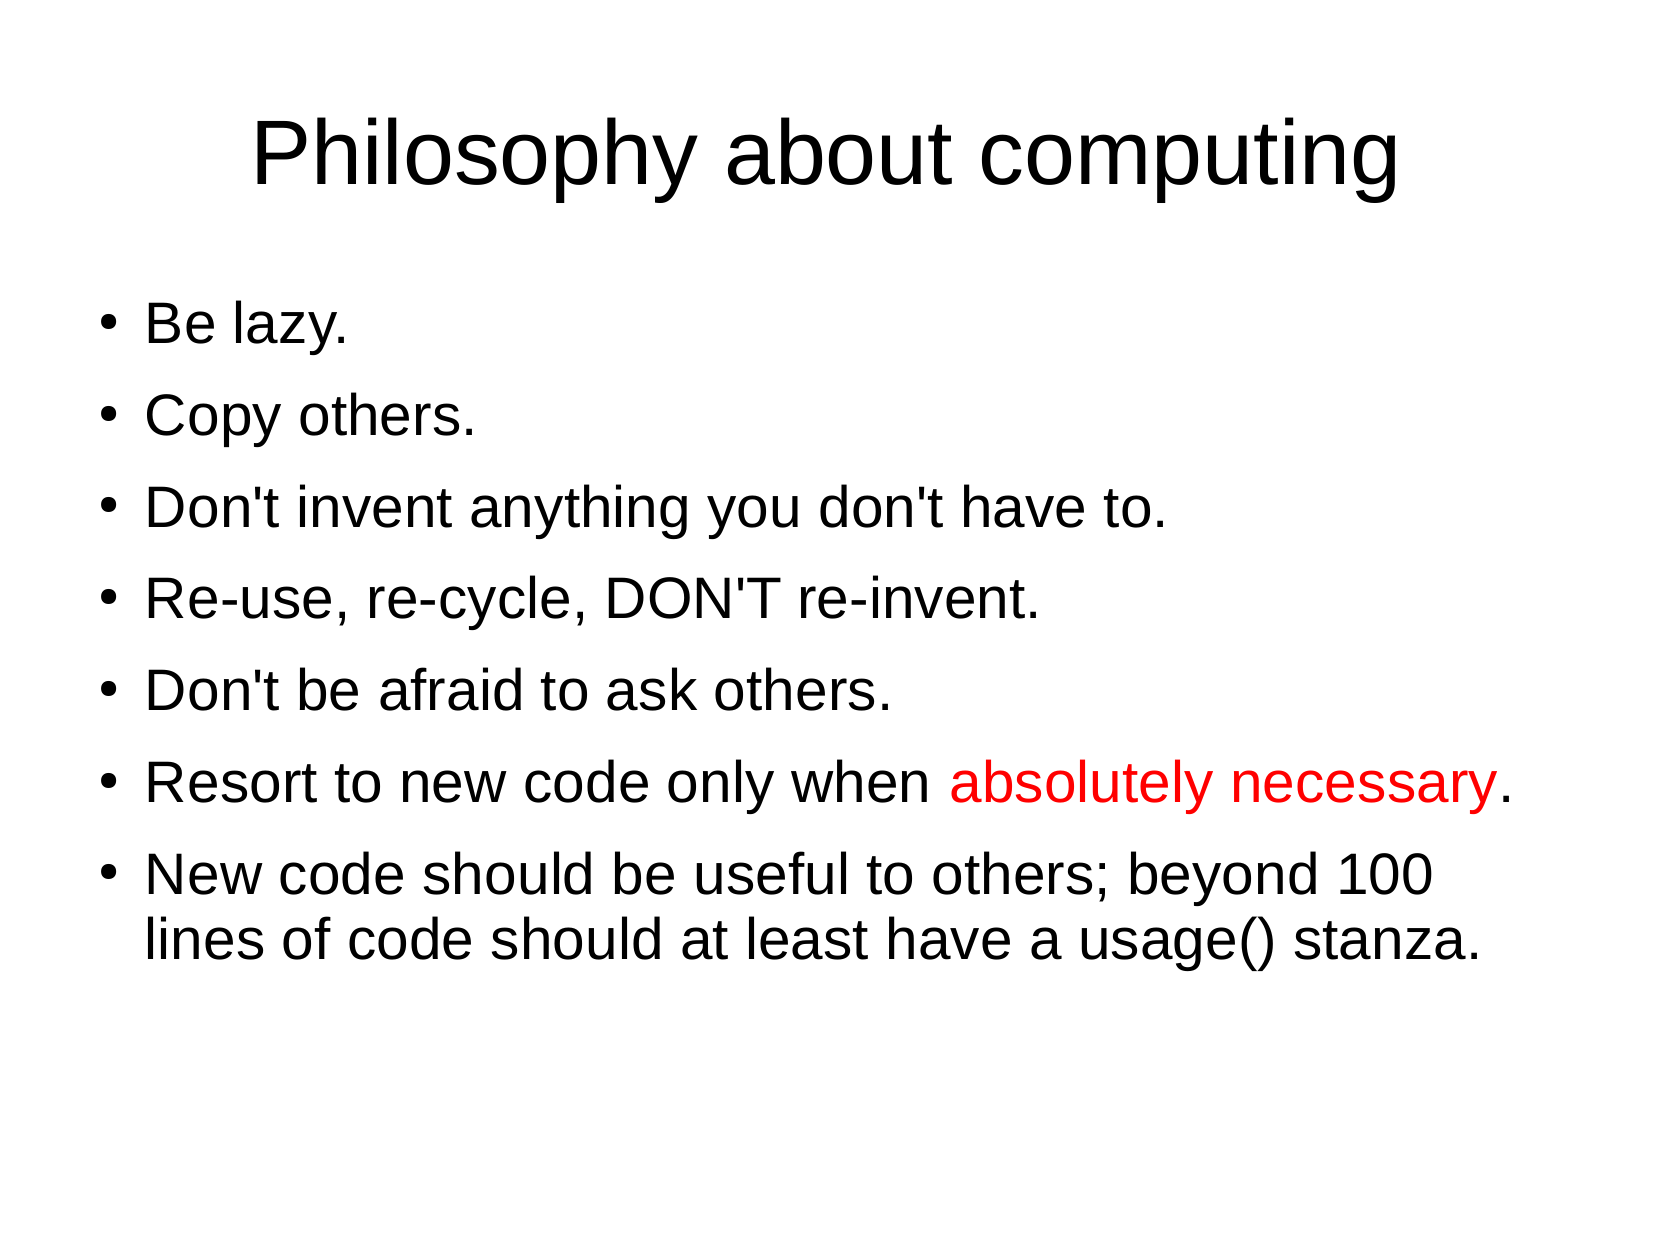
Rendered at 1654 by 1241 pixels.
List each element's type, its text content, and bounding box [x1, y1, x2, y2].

list Be lazy. Copy others. Don't invent anything you don't have to. Re-use, re-cycle, DON'T re-invent. Don't be afraid to ask others. Resort to new code only when absolutely necessary. New code should be useful to others; beyond 100 lines of code should at least have a usage() stanza. [82, 290, 1538, 1010]
title Philosophy about computing [82, 49, 1571, 257]
